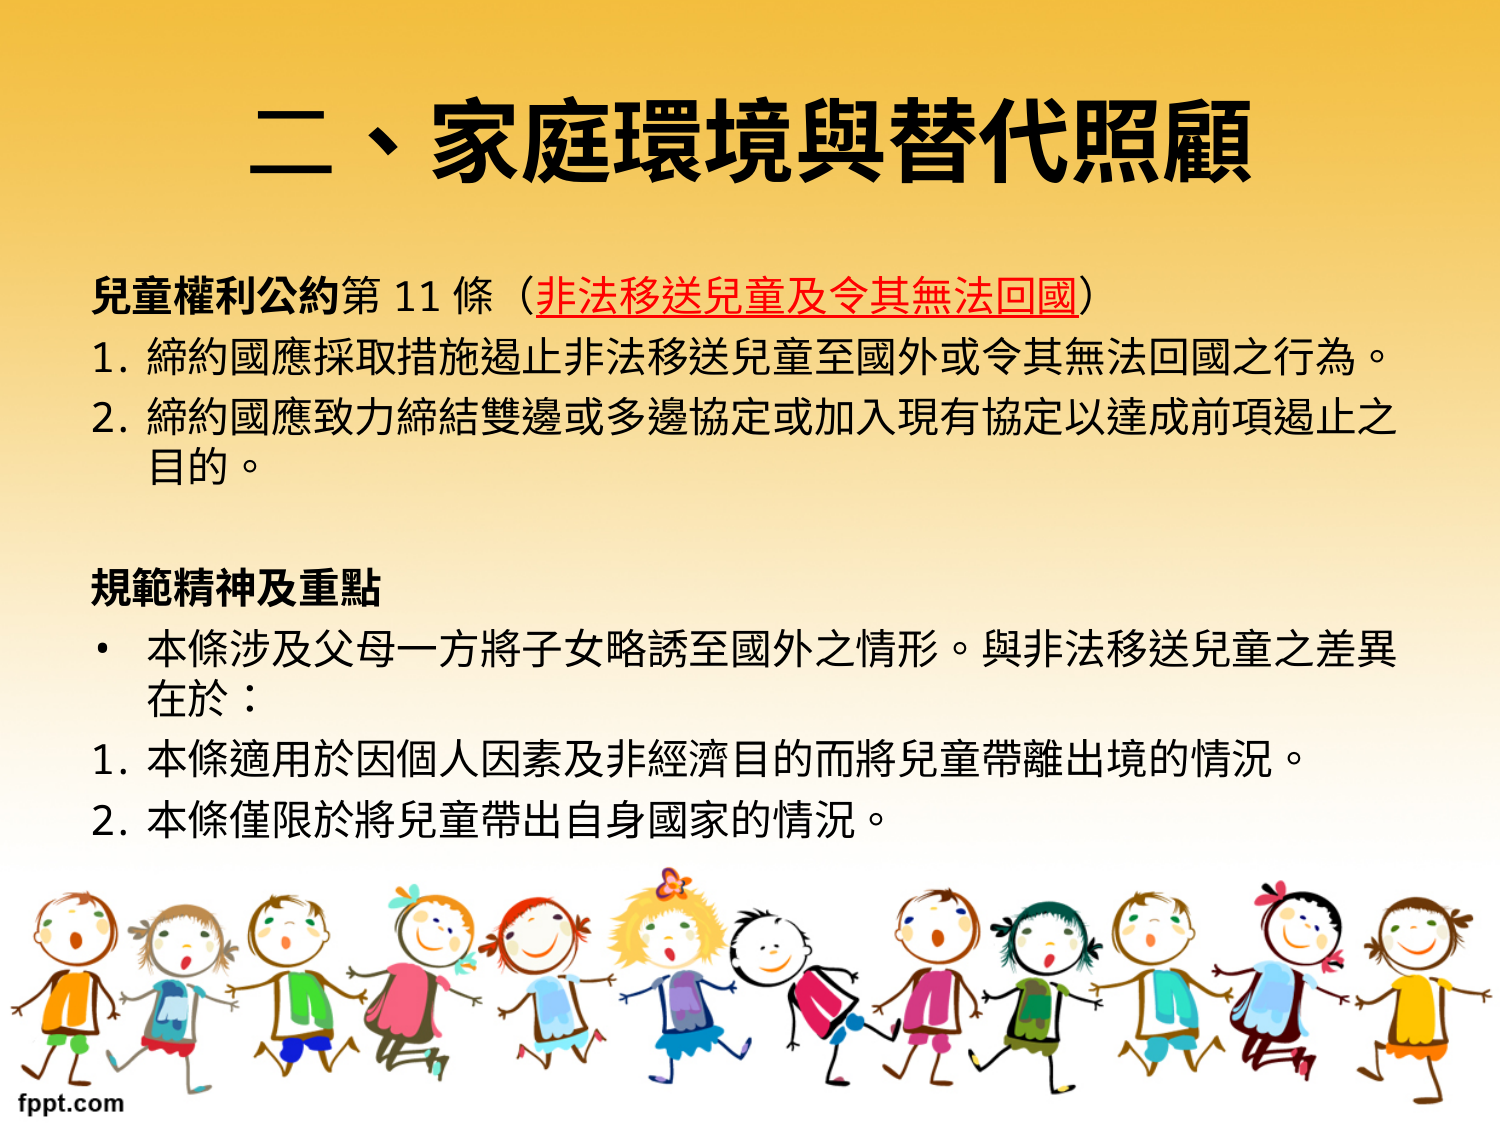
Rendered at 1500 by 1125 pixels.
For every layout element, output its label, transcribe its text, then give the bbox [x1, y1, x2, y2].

list 兒童權利公約第11條（非法移送兒童及令其無法回國） 締約國應採取措施遏止非法移送兒童至國外或令其無法回國之行為。 締約國應致力締結雙邊或多邊協定或加入現有協定以達成前項遏止之目的。 規範精神及重點 本條涉及父母一方將子女略誘至國外之情形。與非法移送兒童之差異在於： 本條適用於因個人因素及非經濟目的而將兒童帶離出境的情況。 本條僅限於將兒童帶出自身國家的情況。 [75, 262, 1426, 1005]
picture [0, 0, 1500, 1125]
title 二、家庭環境與替代照顧 [75, 45, 1426, 233]
